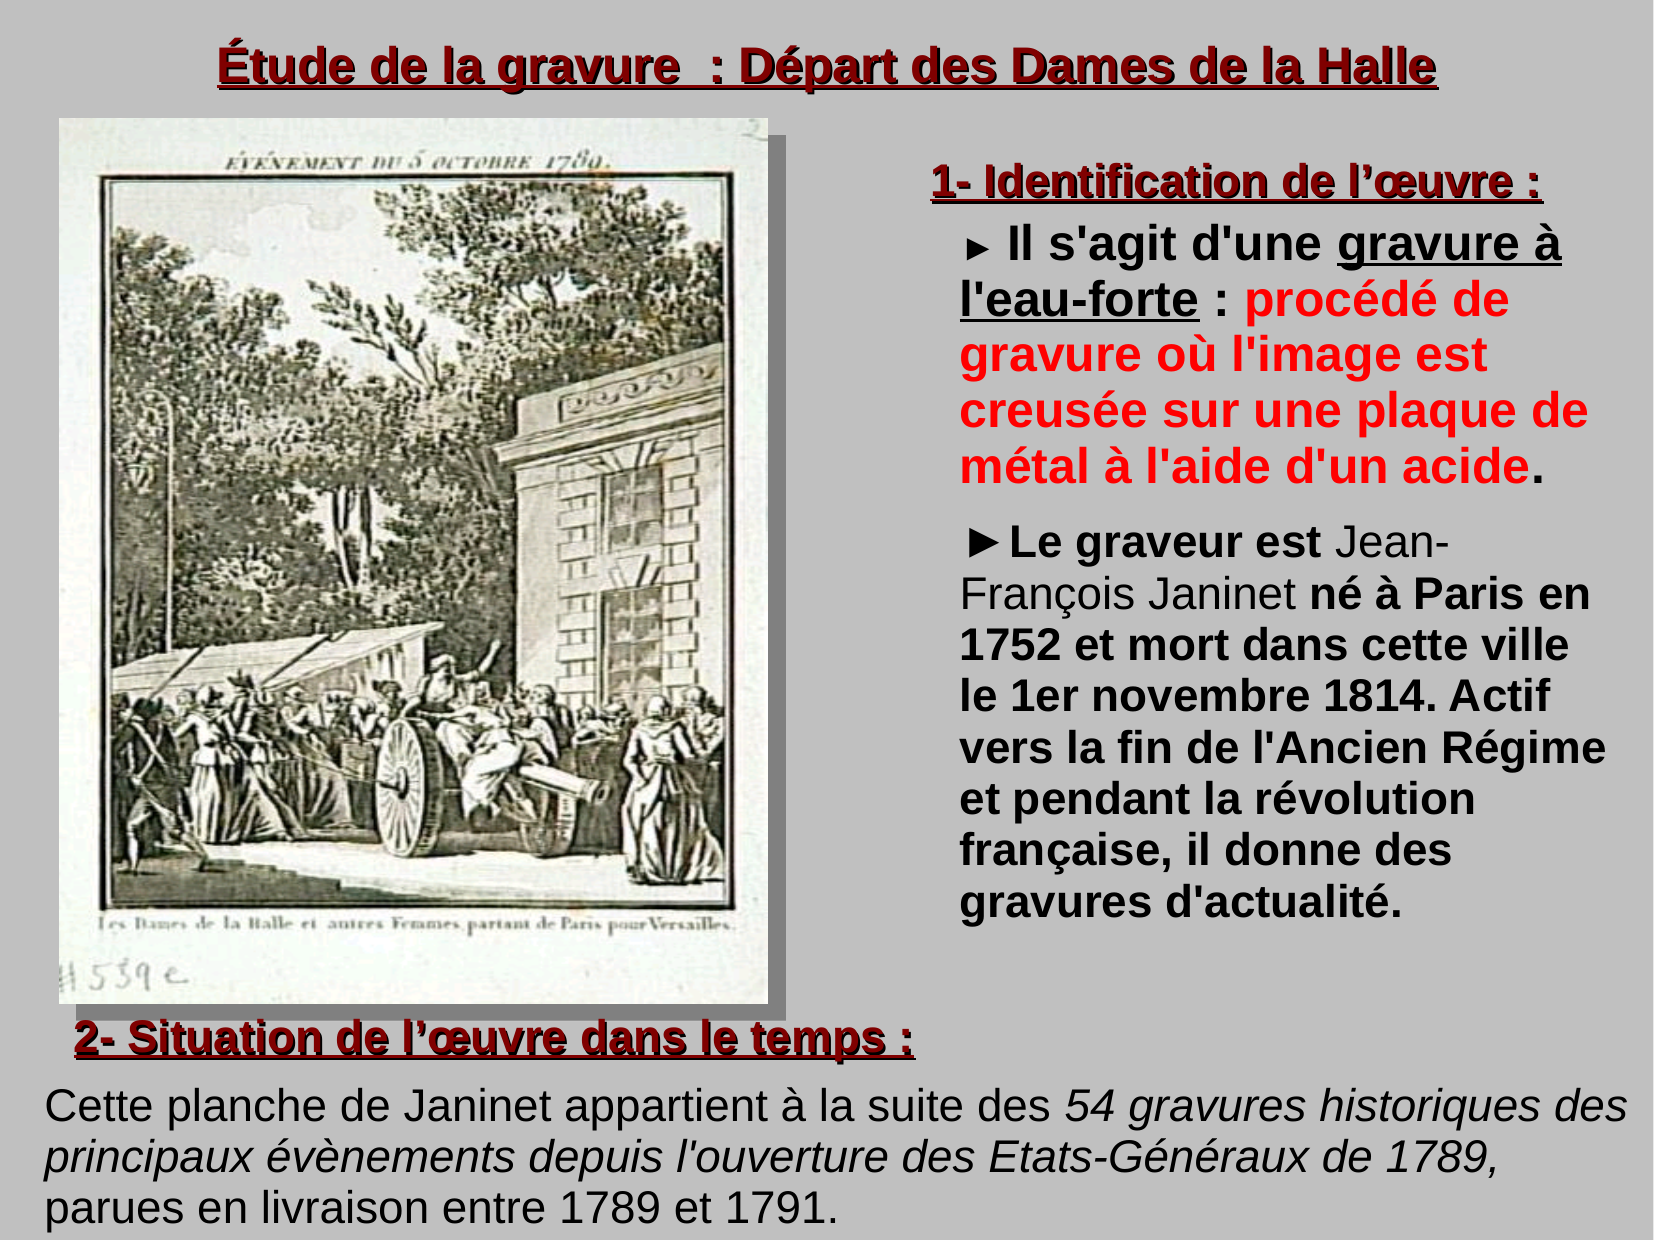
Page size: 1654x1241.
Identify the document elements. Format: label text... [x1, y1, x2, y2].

picture [59, 118, 768, 1003]
text_box Cette planche de Janinet appartient à la suite des 54 gravures historiques des principaux évènements depuis l'ouverture des Etats-Généraux de 1789, parues en livraison entre 1789 et 1791. [29, 1072, 1654, 1241]
text_box ►Le graveur est Jean-François Janinet né à Paris en 1752 et mort dans cette ville le 1er novembre 1814. Actif vers la fin de l'Ancien Régime et pendant la révolution française, il donne des gravures d'actualité. [944, 505, 1635, 949]
text_box 1- Identification de l’œuvre : [915, 147, 1625, 215]
text_box 2- Situation de l’œuvre dans le temps : [59, 1003, 1270, 1072]
text_box ► Il s'agit d'une gravure à l'eau-forte : procédé de gravure où l'image est creusée sur une plaque de métal à l'aide d'un acide. [944, 207, 1625, 505]
text_box Étude de la gravure : Départ des Dames de la Halle [29, 29, 1625, 102]
